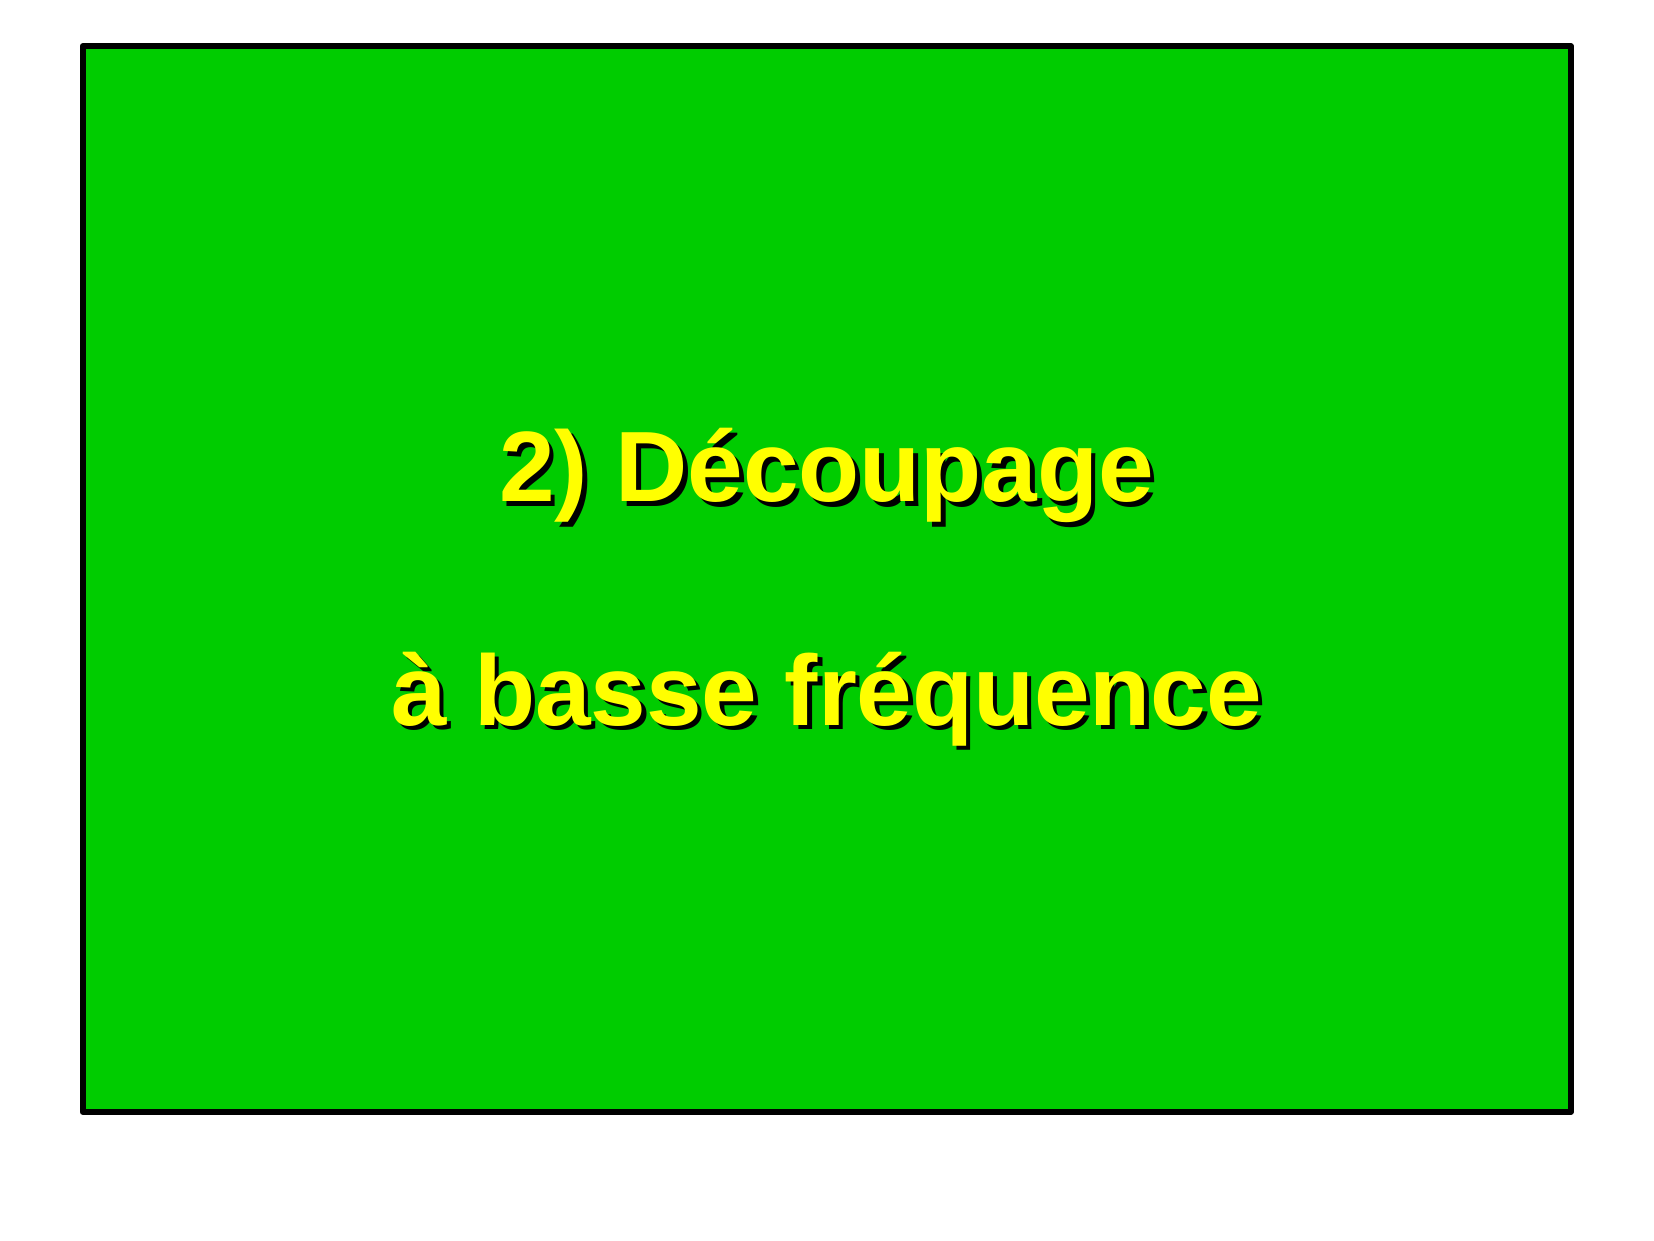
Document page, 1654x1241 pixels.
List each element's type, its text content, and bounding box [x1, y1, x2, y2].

subtitle 2) Découpage à basse fréquence [82, 46, 1571, 1112]
